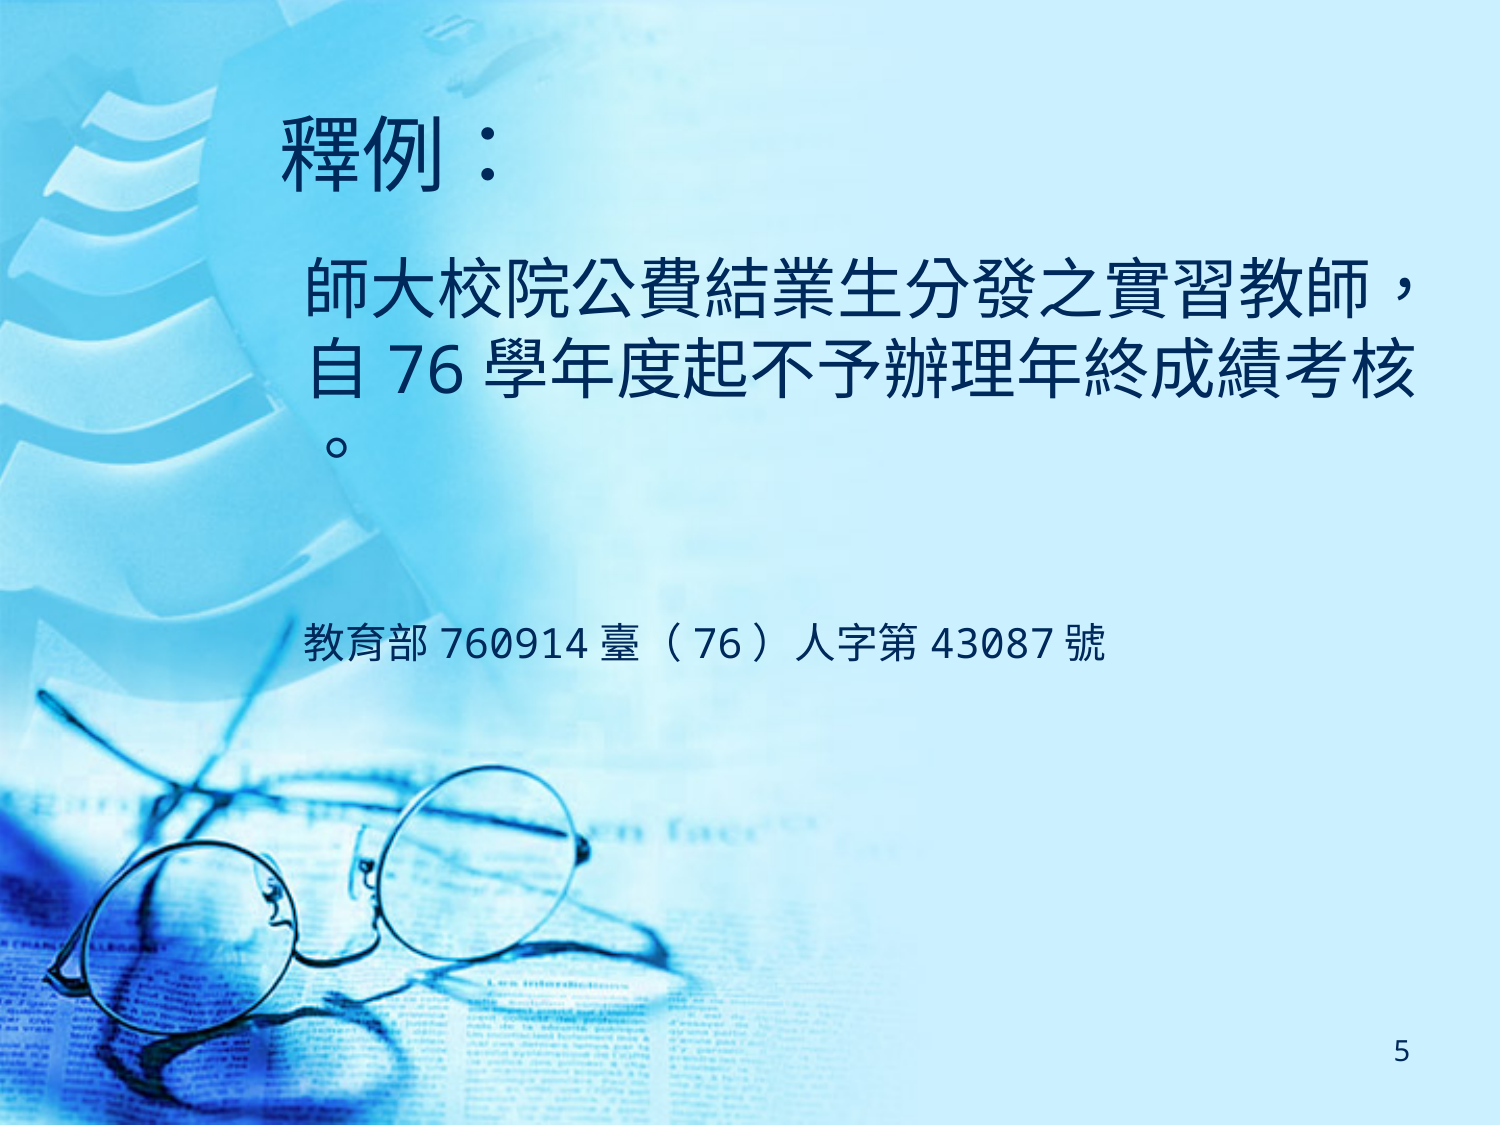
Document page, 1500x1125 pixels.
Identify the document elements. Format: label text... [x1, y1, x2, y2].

text_box 釋例： [230, 42, 621, 256]
picture [0, 0, 1500, 1125]
title 師大校院公費結業生分發之實習教師，自76學年度起不予辦理年終成績考核。 教育部760914臺（76）人字第43087號 [289, 220, 1461, 705]
